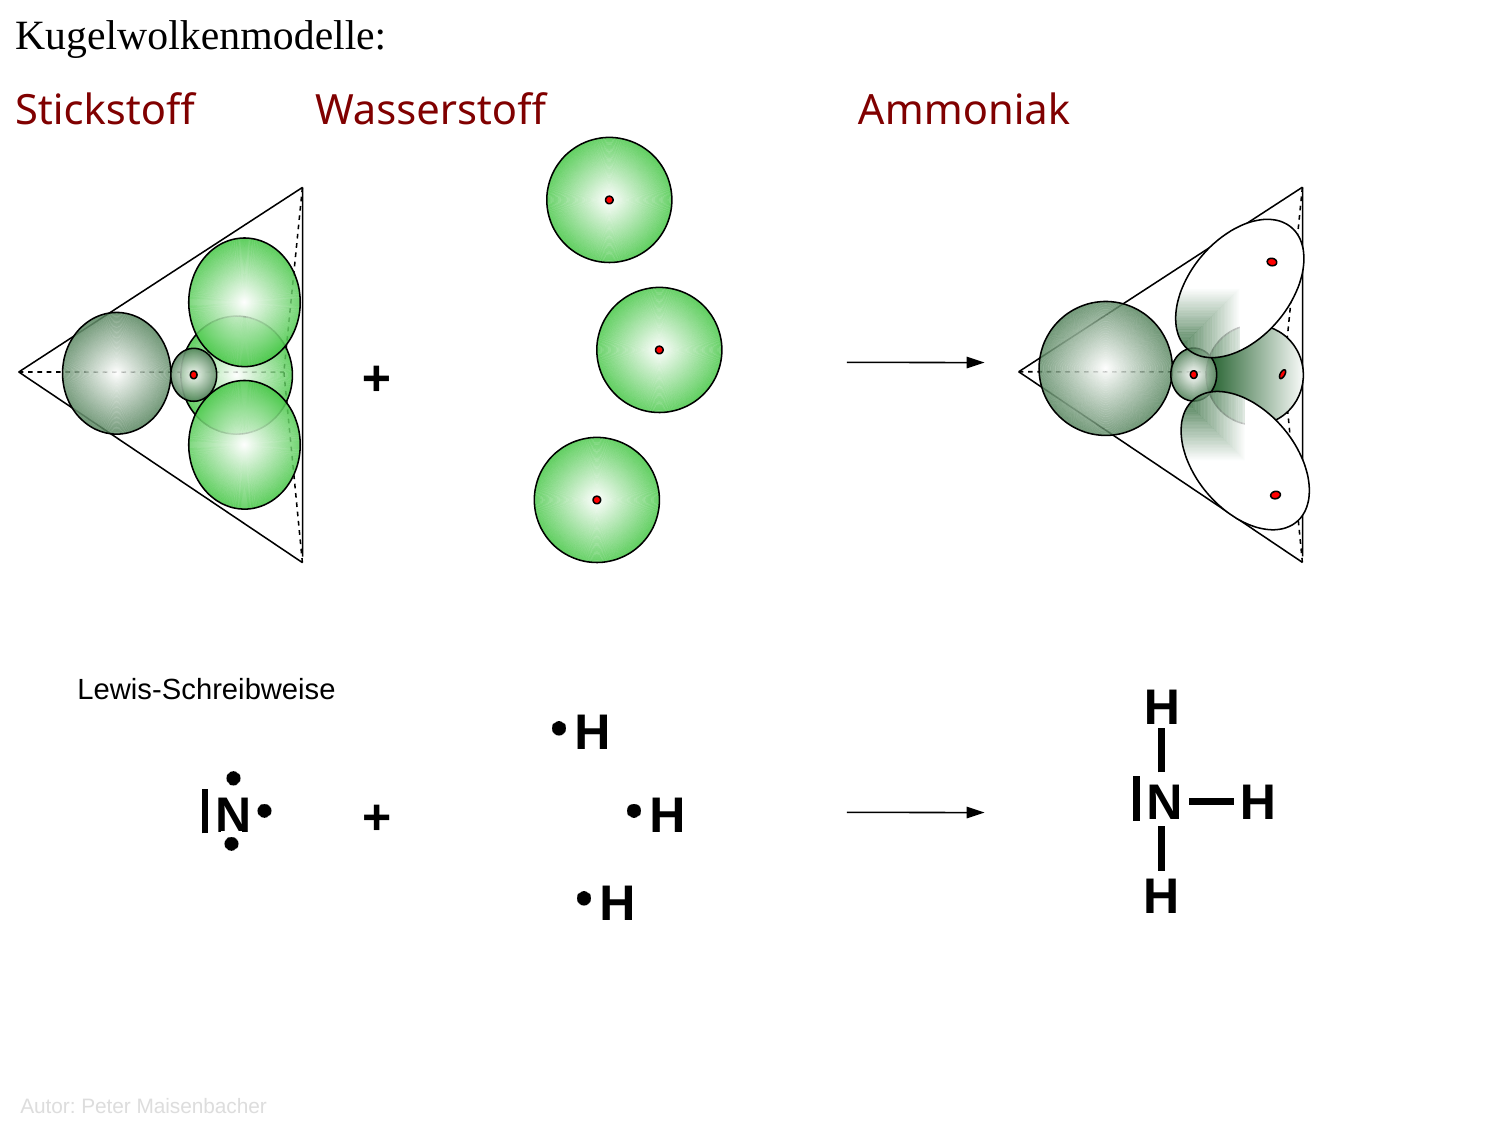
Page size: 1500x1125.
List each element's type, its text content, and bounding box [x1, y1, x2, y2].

picture [221, 831, 242, 855]
text_box [534, 437, 660, 563]
text_box Kugelwolkenmodelle: Stickstoff Wasserstoff Ammoniak [0, 0, 1500, 140]
text_box [546, 137, 672, 263]
text_box + [347, 776, 407, 852]
picture [548, 715, 570, 740]
text_box H [584, 862, 651, 938]
text_box [62, 237, 301, 510]
text_box H [559, 692, 626, 768]
picture [623, 798, 645, 822]
text_box [1039, 219, 1310, 530]
text_box H [1128, 667, 1196, 743]
picture [223, 765, 244, 790]
text_box N [200, 774, 267, 850]
picture [254, 798, 275, 822]
text_box Autor: Peter Maisenbacher [0, 1074, 288, 1125]
text_box [596, 287, 722, 413]
text_box N [1131, 762, 1198, 838]
text_box + [346, 337, 407, 413]
picture [573, 885, 595, 910]
text_box H [1128, 856, 1195, 932]
text_box Lewis-Schreibweise [62, 662, 350, 713]
text_box H [634, 774, 701, 850]
text_box H [1224, 762, 1292, 838]
